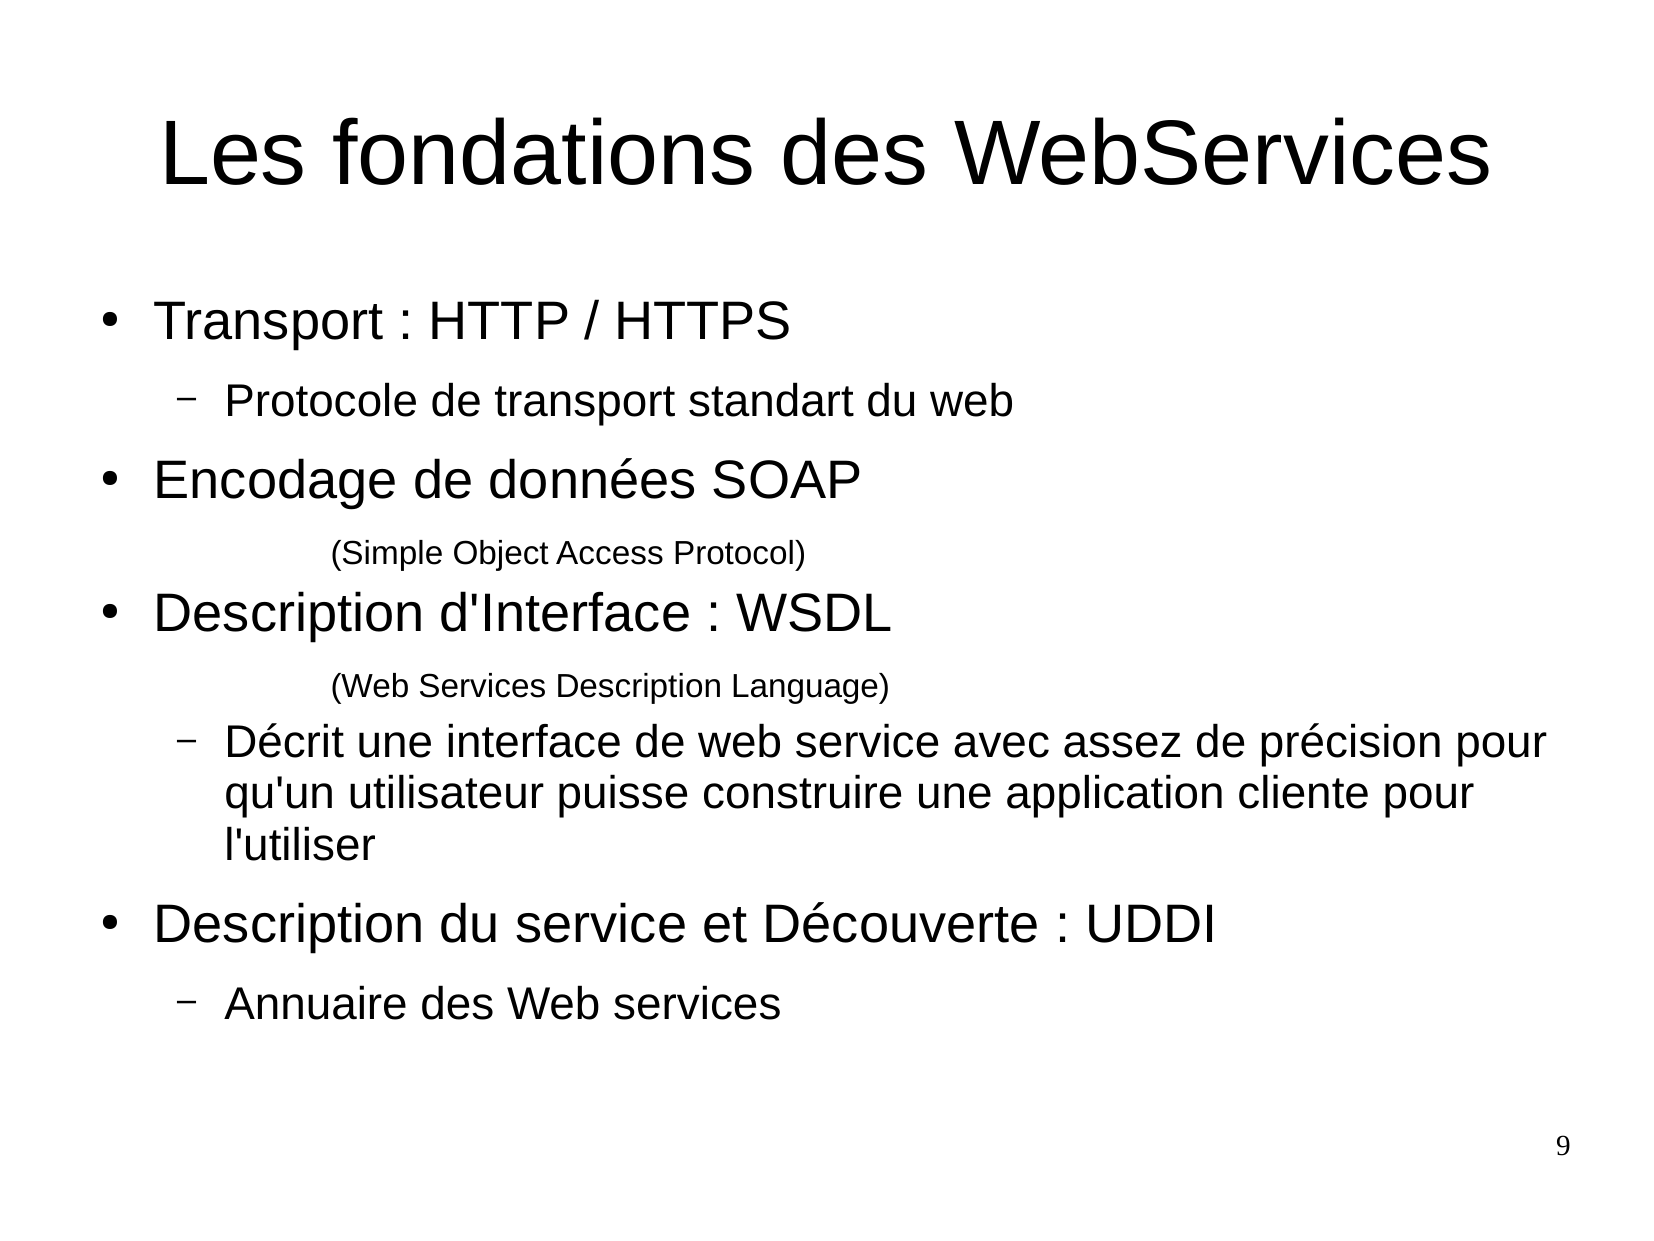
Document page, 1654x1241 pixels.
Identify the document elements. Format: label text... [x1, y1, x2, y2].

list Transport : HTTP / HTTPS Protocole de transport standart du web Encodage de données SOAP (Simple Object Access Protocol) Description d'Interface : WSDL (Web Services Description Language) Décrit une interface de web service avec assez de précision pour qu'un utilisateur puisse construire une application cliente pour l'utiliser Description du service et Découverte : UDDI Annuaire des Web services [82, 290, 1571, 1094]
title Les fondations des WebServices [82, 56, 1571, 250]
